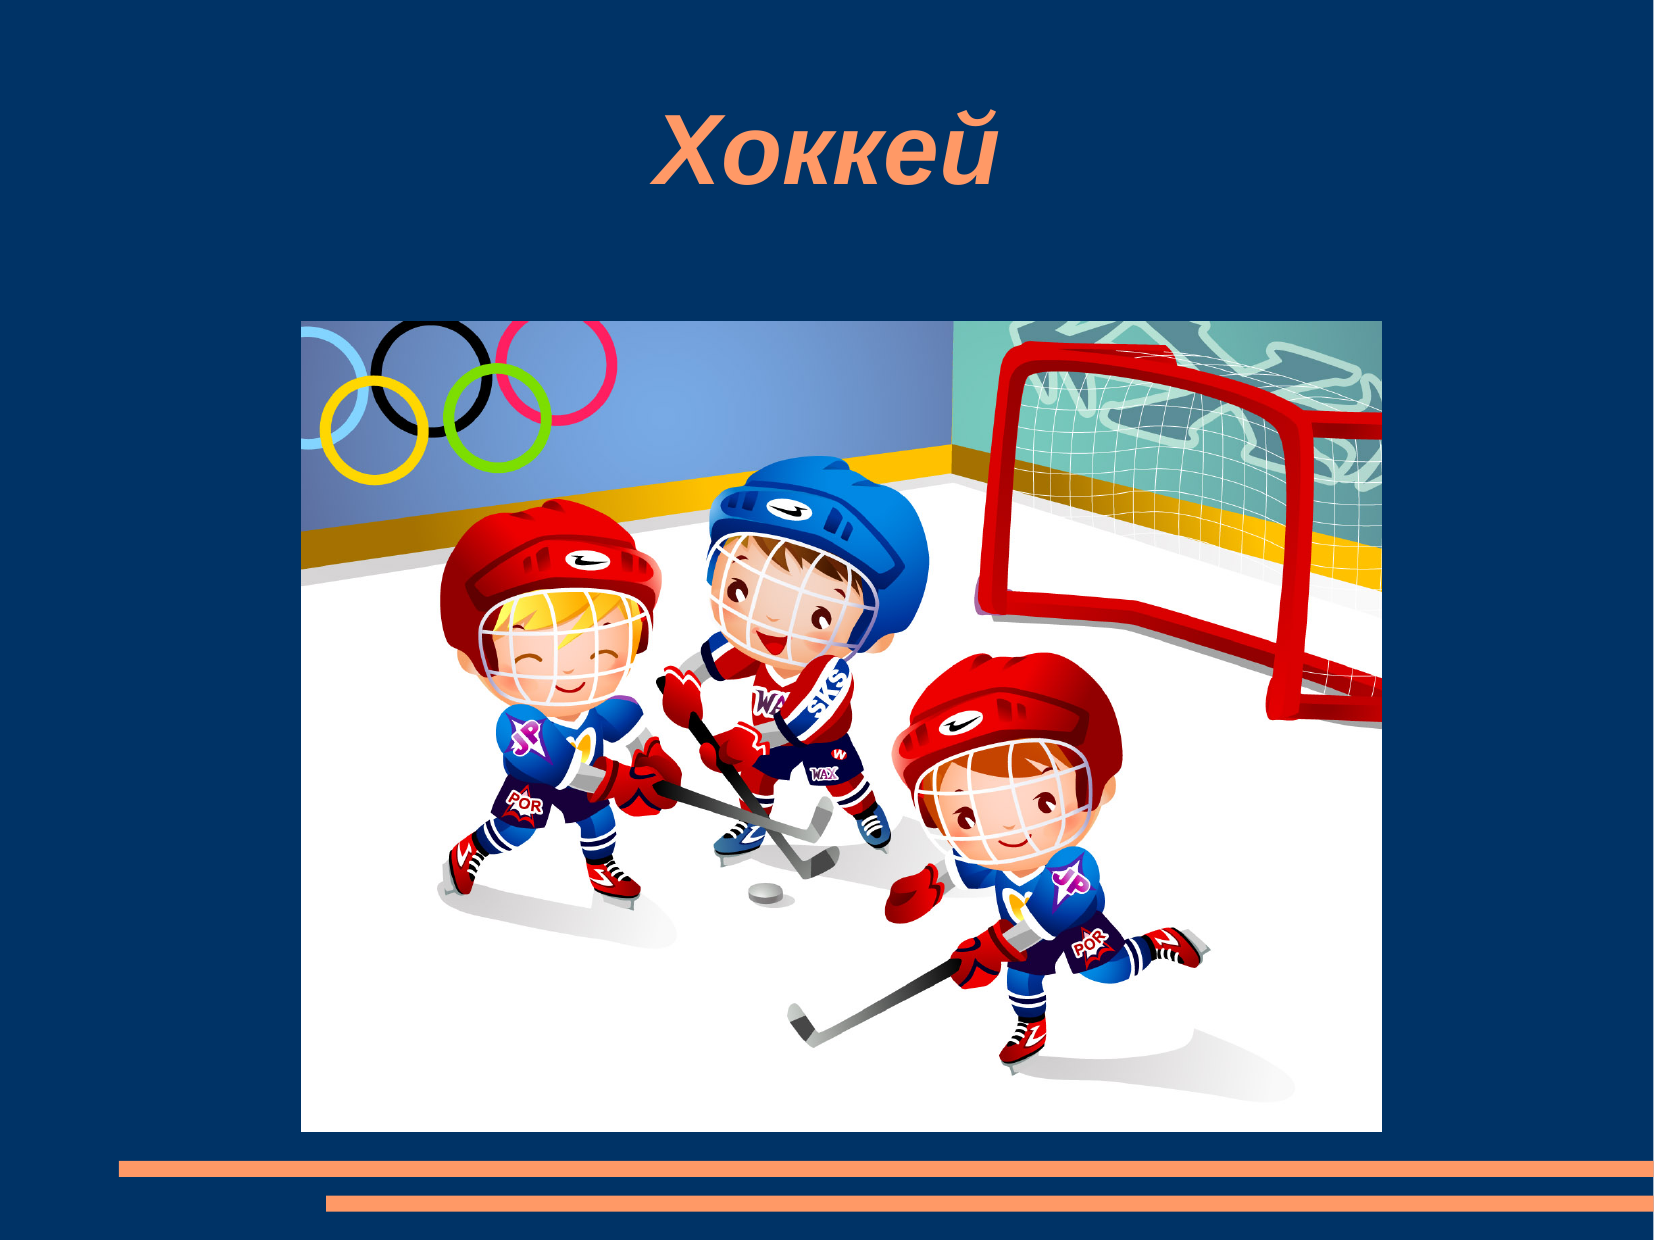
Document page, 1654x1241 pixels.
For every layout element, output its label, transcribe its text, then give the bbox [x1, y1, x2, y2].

title Хоккей [121, 46, 1534, 254]
picture [301, 321, 1382, 1132]
